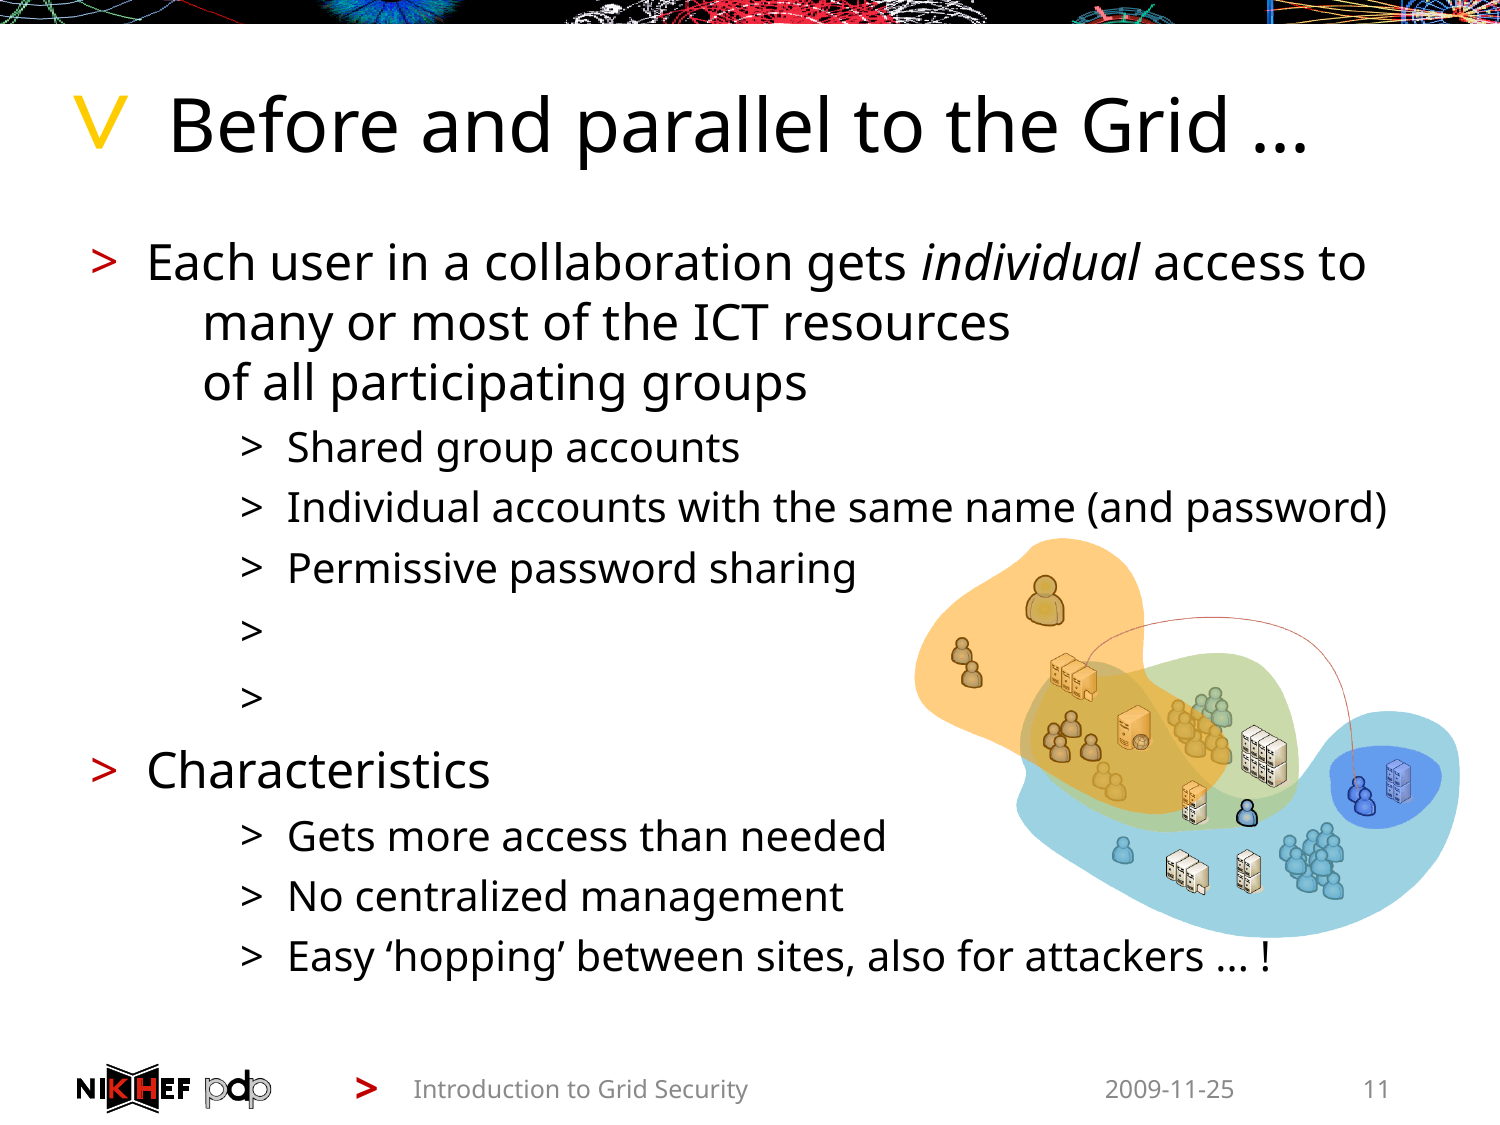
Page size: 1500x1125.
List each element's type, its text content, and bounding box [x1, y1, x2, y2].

text_box 2009-11-25 [1089, 1066, 1266, 1103]
text_box Introduction to Grid Security [398, 1066, 938, 1103]
text_box 12 [1347, 1066, 1426, 1102]
picture [1426, 539, 1460, 938]
list Each user in a collaboration gets individual access to many or most of the ICT resources of all participating groups Shared group accounts Individual accounts with the same name (and password) Permissive password sharing Characteristics Gets more access than needed No centralized management Easy ‘hopping’ between sites, also for attackers ... ! [75, 222, 1426, 1005]
title Before and parallel to the Grid ... [152, 56, 1426, 188]
